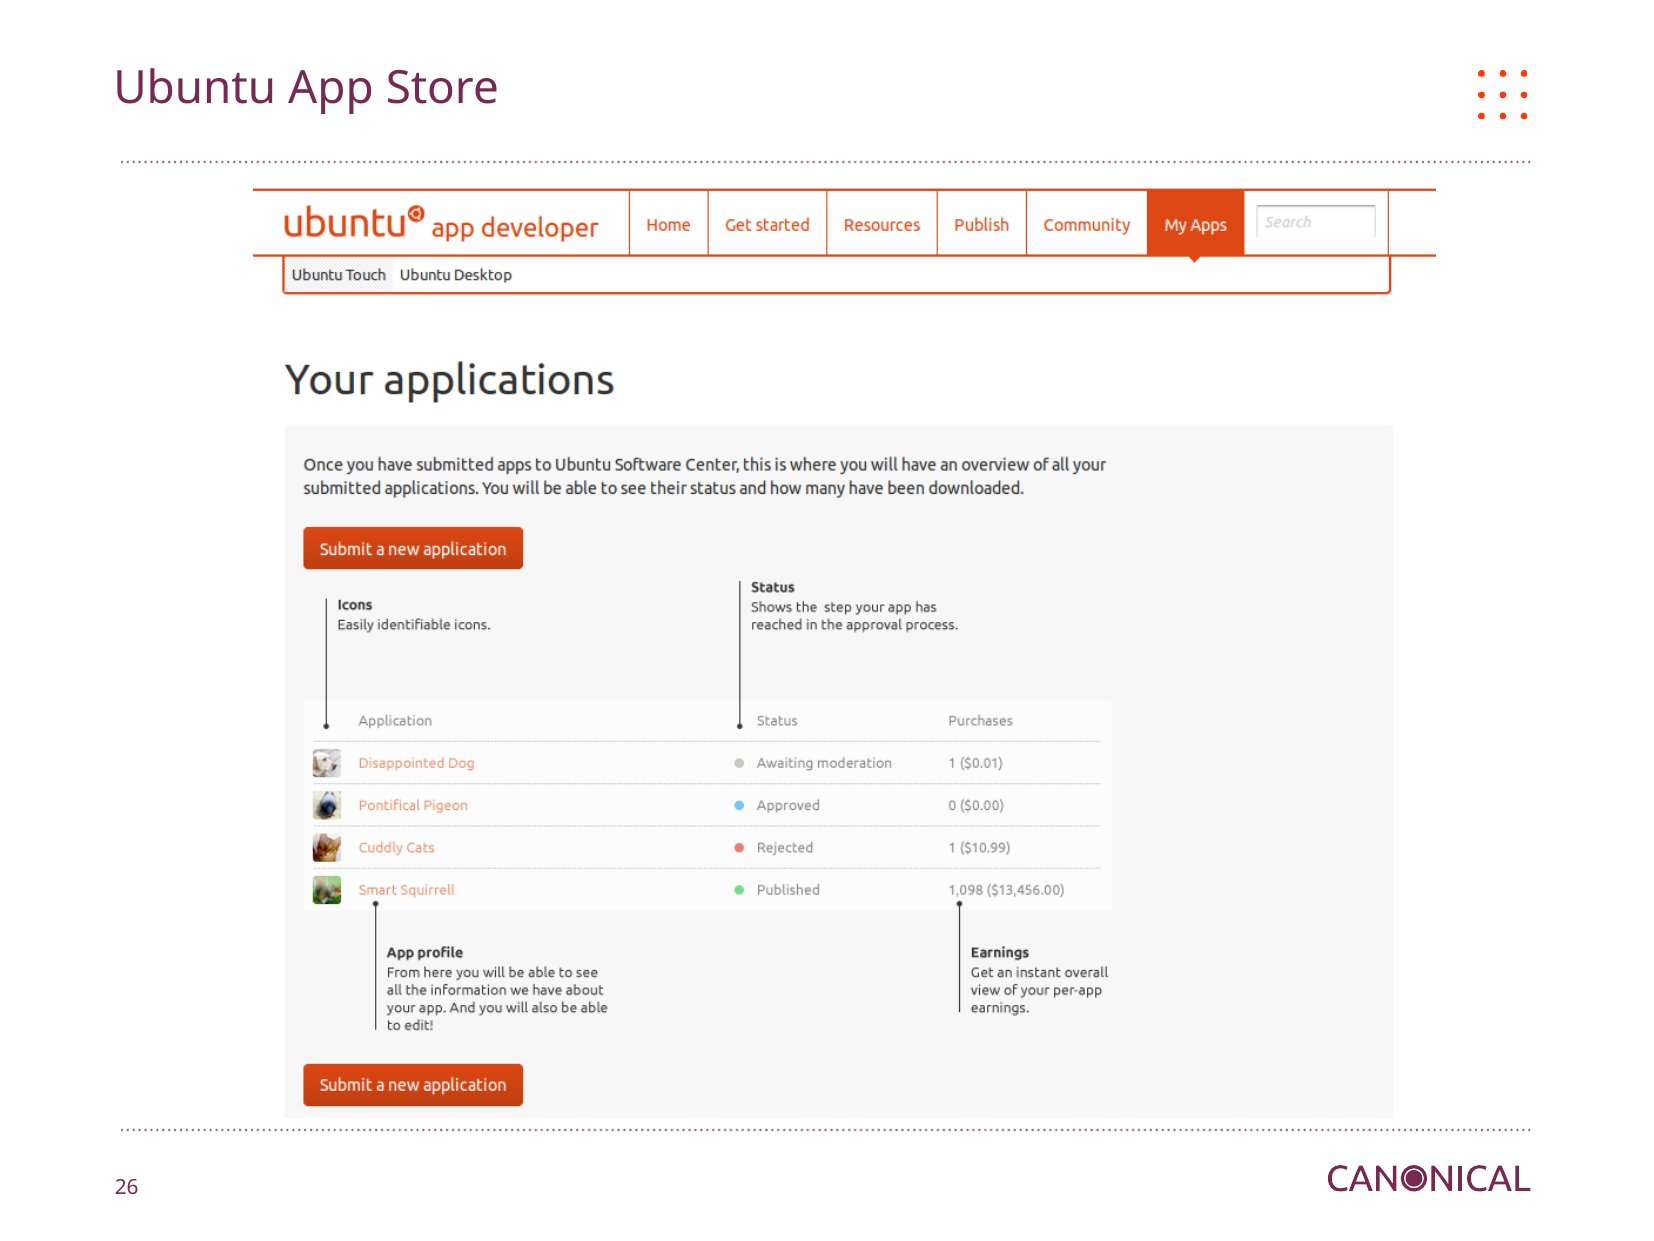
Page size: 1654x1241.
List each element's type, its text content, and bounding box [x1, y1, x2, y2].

picture [253, 184, 1436, 1118]
picture [111, 1127, 1533, 1134]
picture [1478, 70, 1527, 119]
picture [111, 159, 1533, 166]
title Ubuntu App Store [113, 64, 1382, 107]
